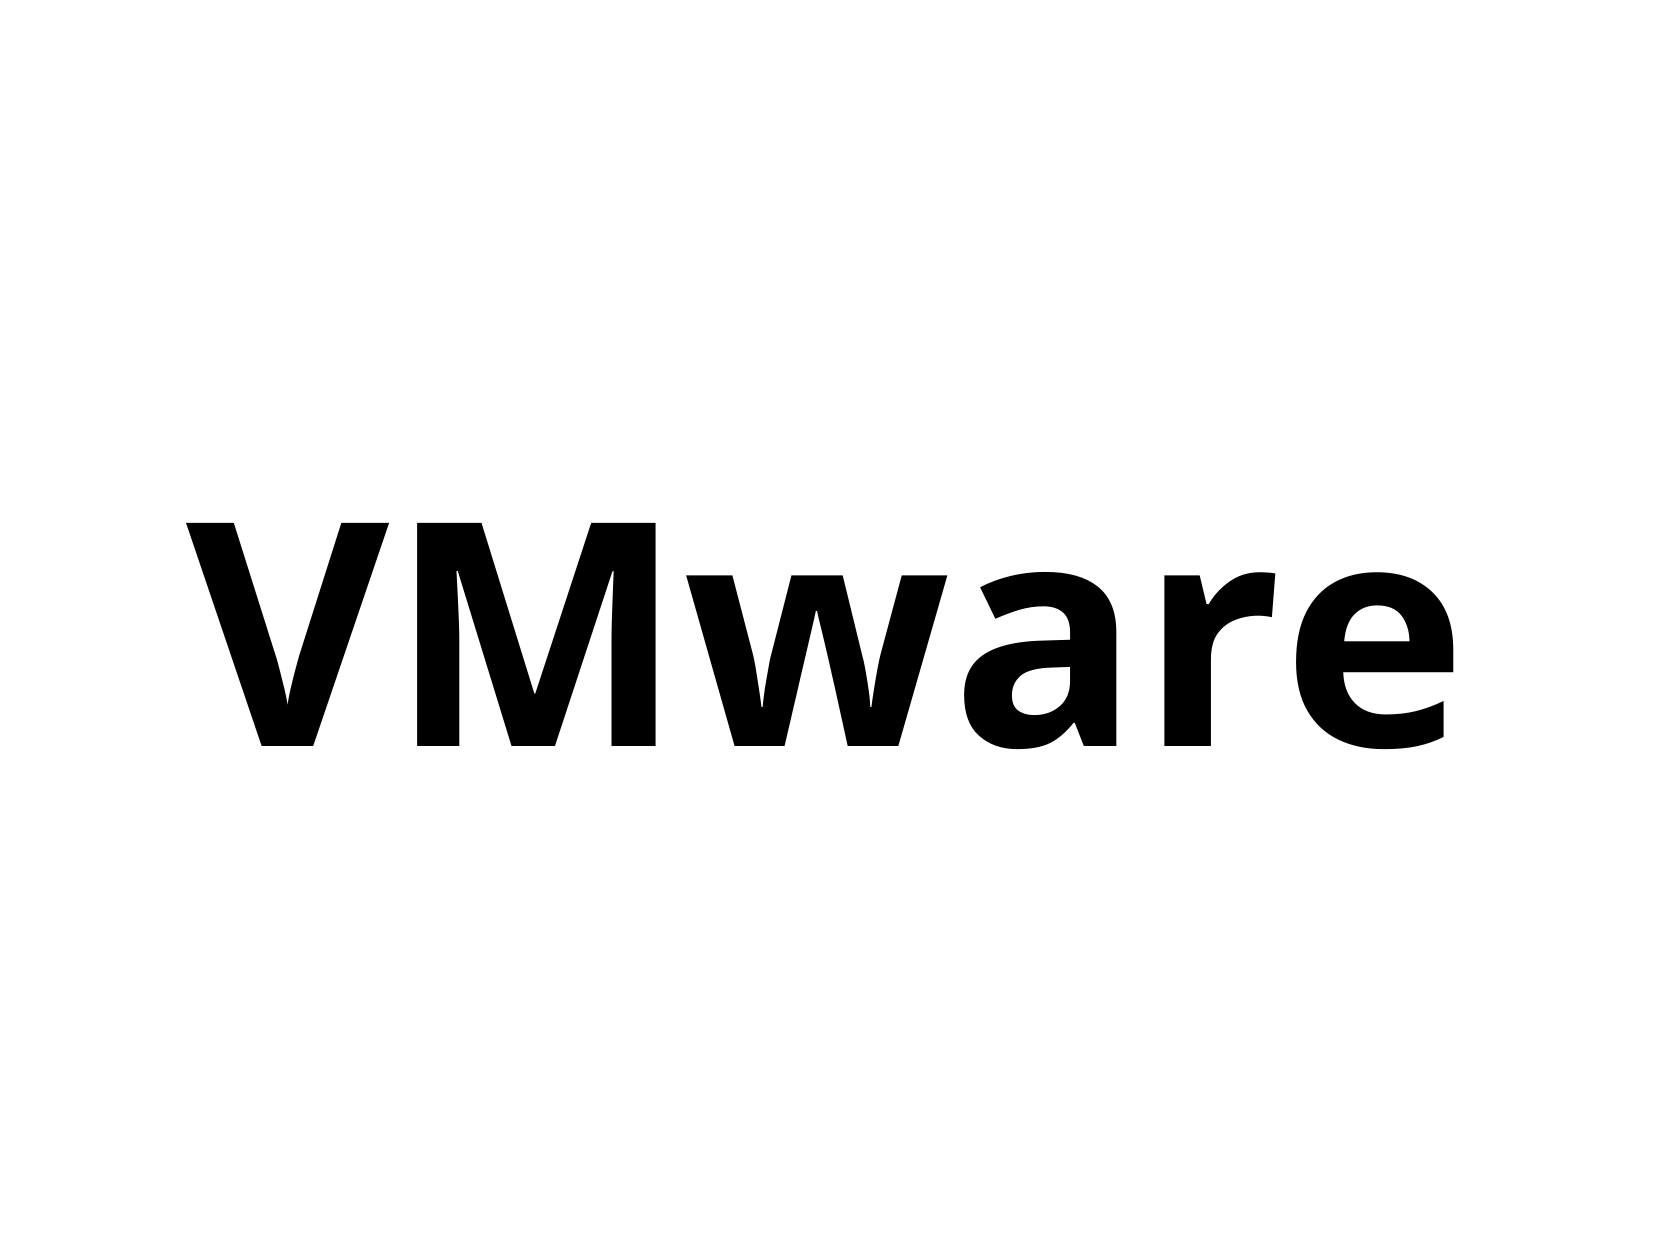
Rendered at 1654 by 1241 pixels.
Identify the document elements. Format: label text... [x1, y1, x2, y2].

title VMware [82, 49, 1571, 1201]
